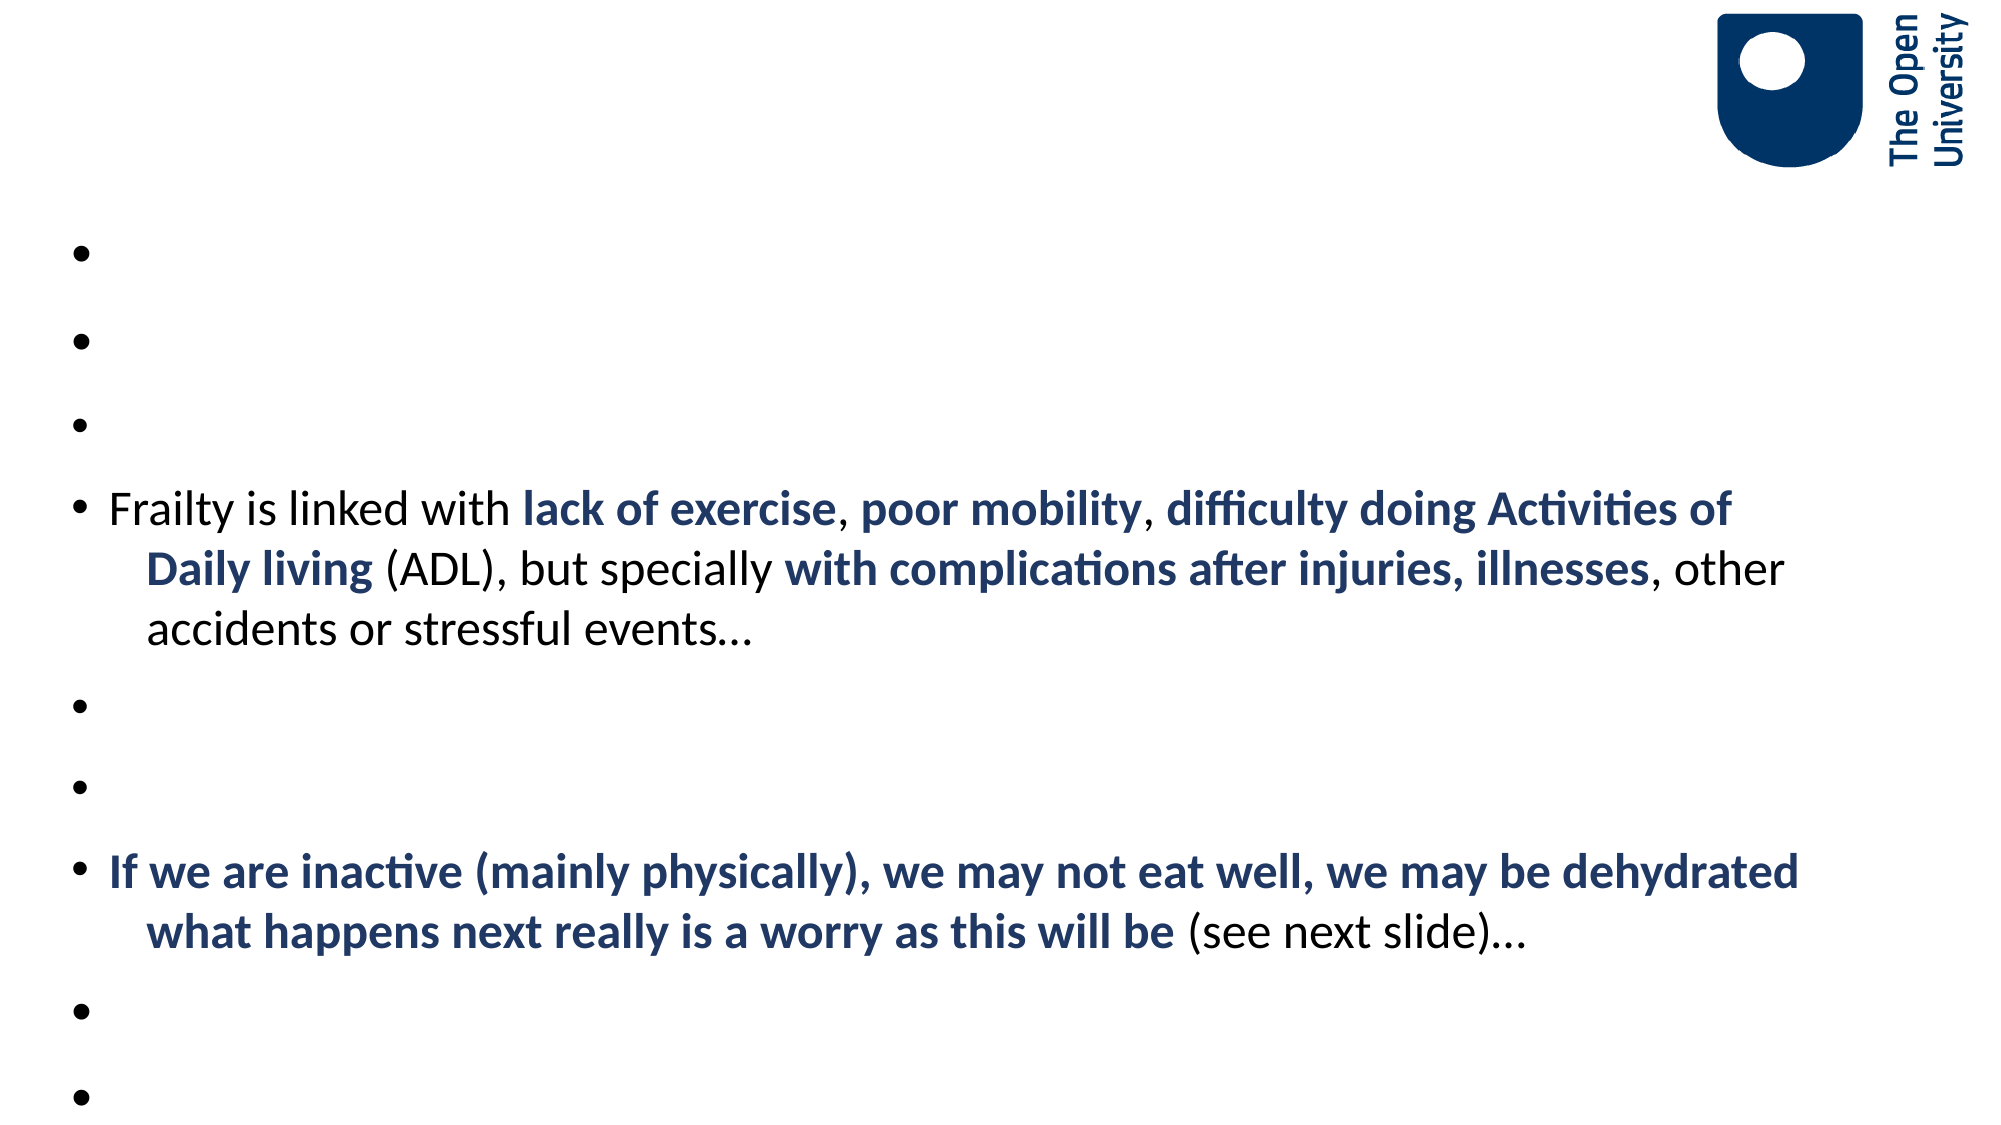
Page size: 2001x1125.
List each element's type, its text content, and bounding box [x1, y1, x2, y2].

picture [1716, 10, 1971, 170]
list Frailty is linked with lack of exercise, poor mobility, difficulty doing Activities of Daily living (ADL), but specially with complications after injuries, illnesses, other accidents or stressful events… If we are inactive (mainly physically), we may not eat well, we may be dehydrated what happens next really is a worry as this will be (see next slide)… [56, 210, 1863, 1014]
